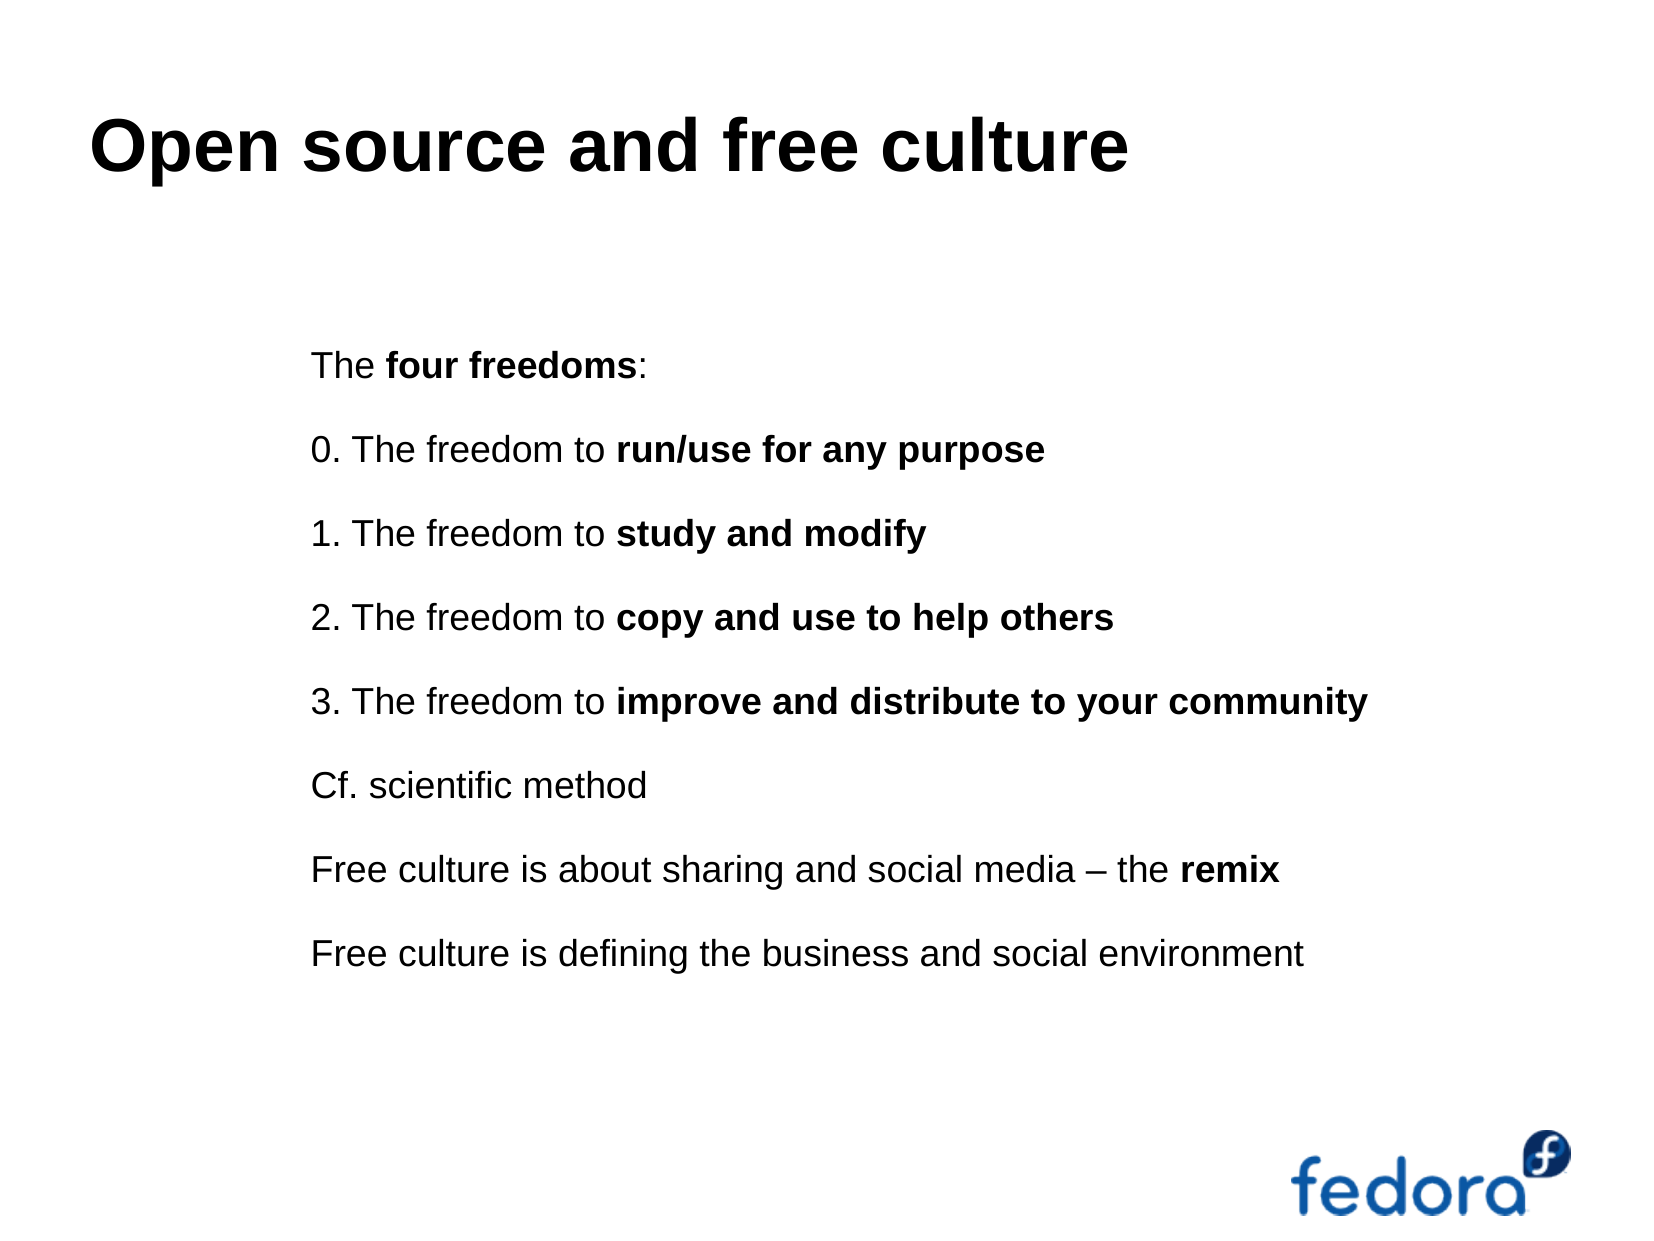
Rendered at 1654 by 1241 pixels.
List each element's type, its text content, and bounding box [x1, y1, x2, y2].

text_box [808, 404, 839, 475]
picture [1291, 1130, 1571, 1216]
text_box Open source and free culture [75, 96, 1345, 196]
text_box The four freedoms: 0. The freedom to run/use for any purpose 1. The freedom to study and modify 2. The freedom to copy and use to help others 3. The freedom to improve and distribute to your community Cf. scientific method Free culture is about sharing and social media – the remix Free culture is defining the business and social environment [295, 337, 1384, 983]
